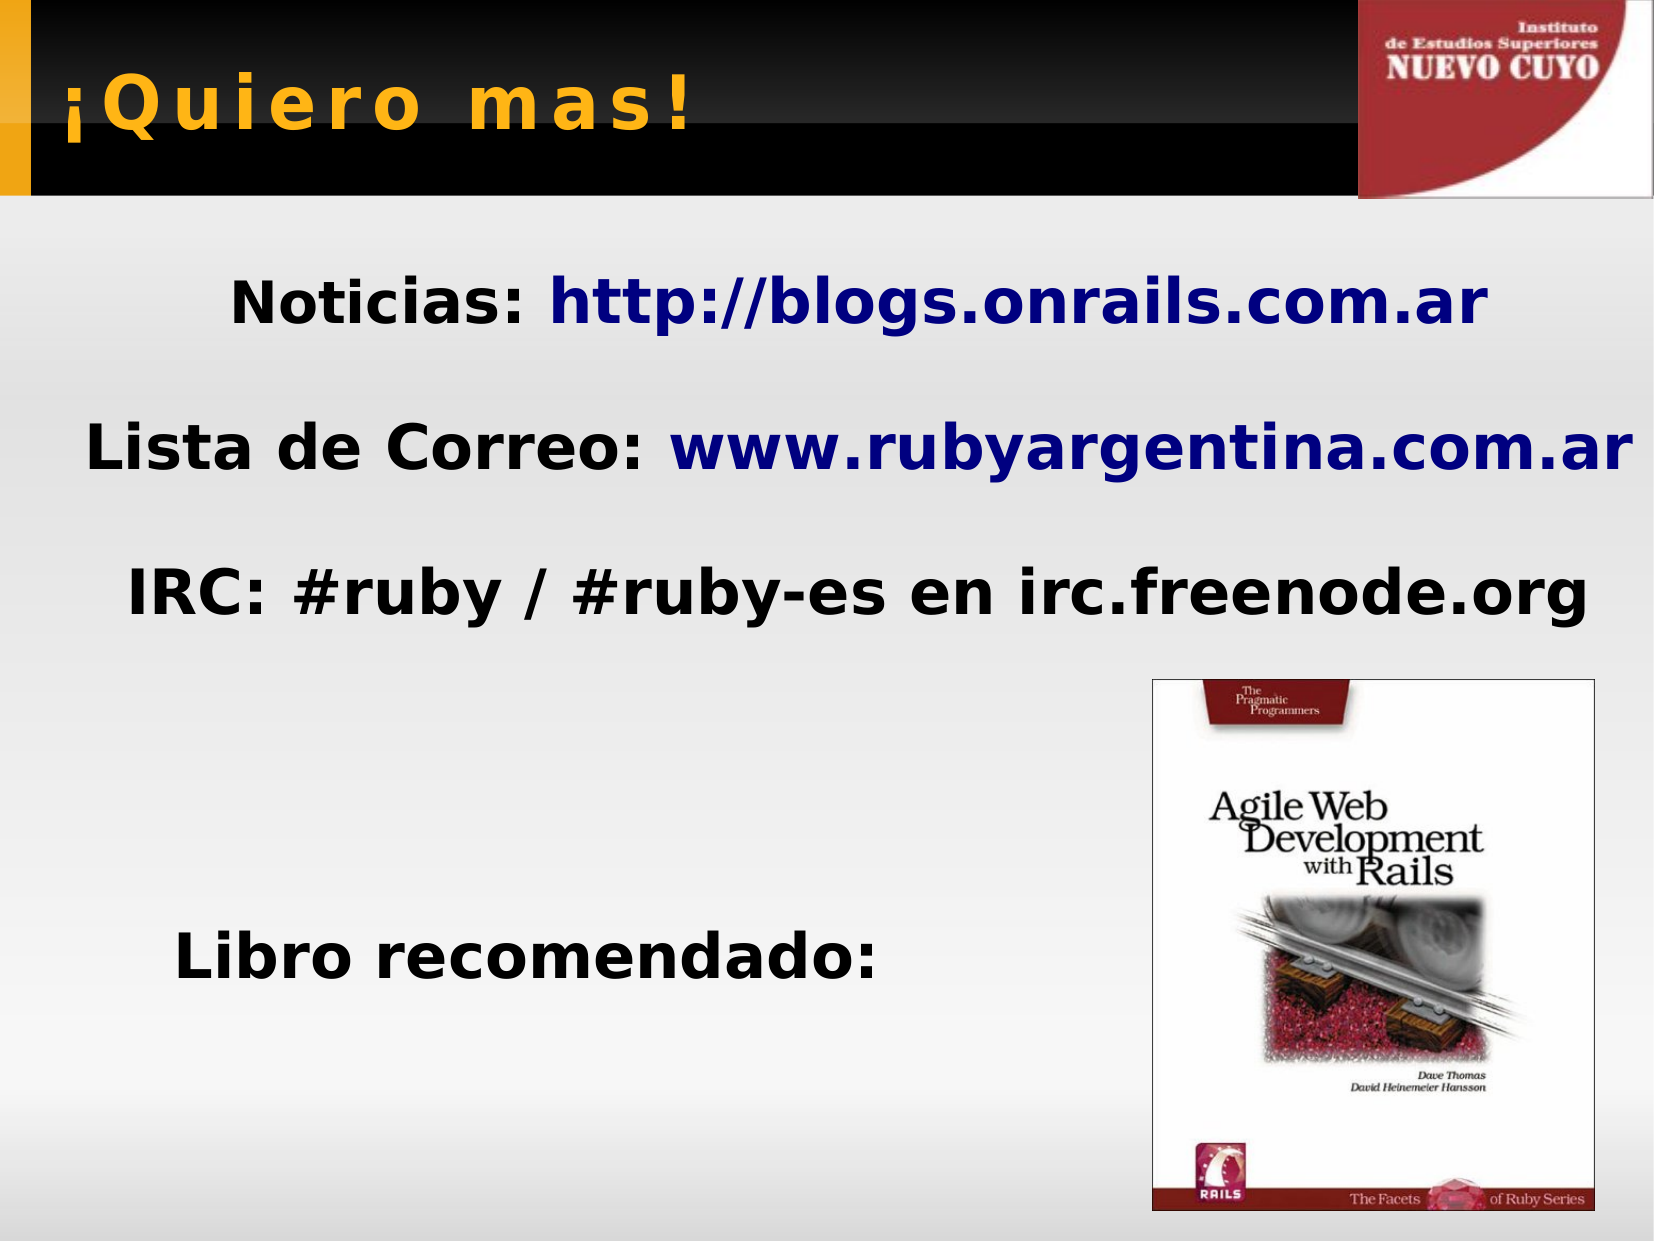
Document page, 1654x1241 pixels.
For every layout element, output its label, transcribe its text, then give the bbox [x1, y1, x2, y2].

picture [0, 0, 1654, 1241]
subtitle Noticias: http://blogs.onrails.com.ar Lista de Correo: www.rubyargentina.com.ar IRC: #ruby / #ruby-es en irc.freenode.org Libro recomendado: [29, 265, 1654, 1067]
title ¡Quiero mas! [59, 29, 1358, 178]
